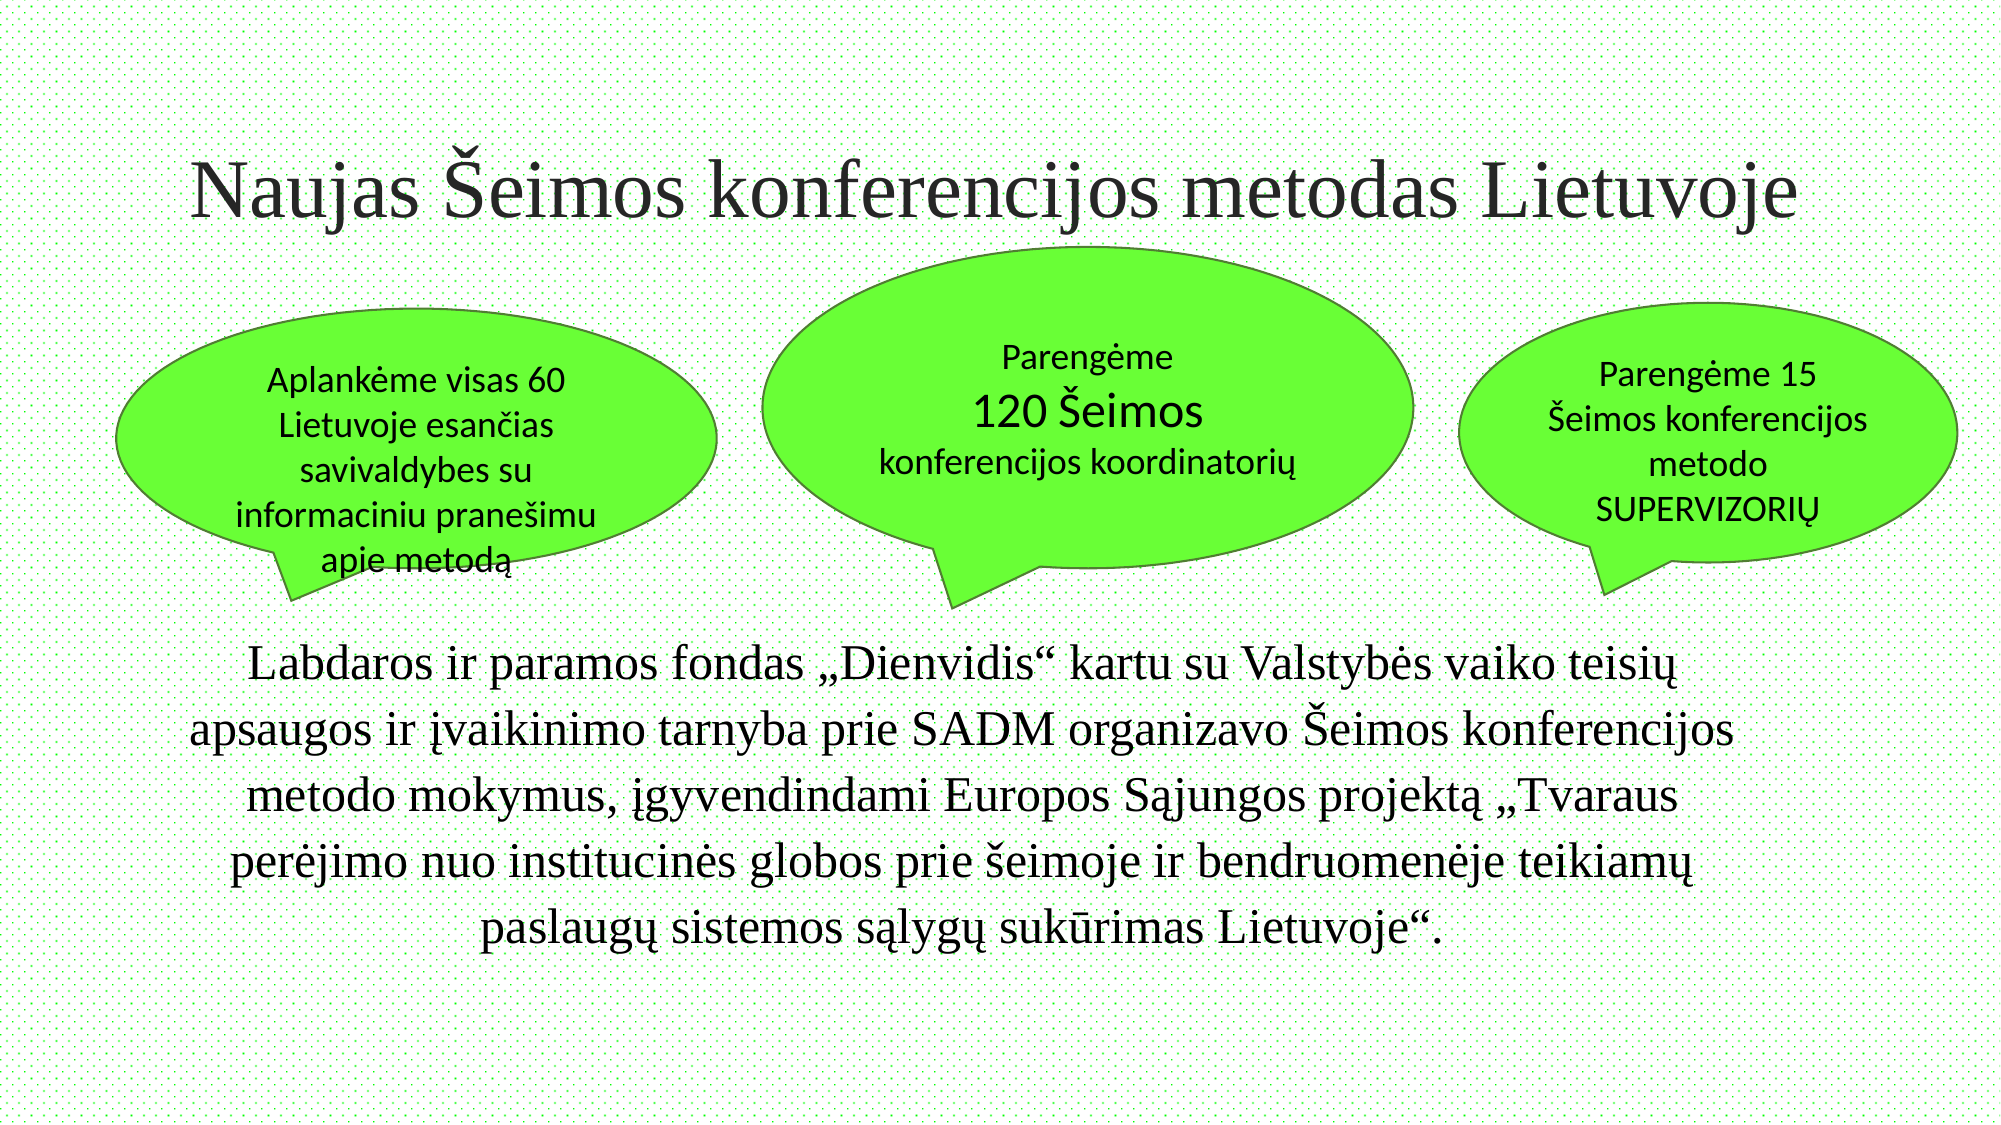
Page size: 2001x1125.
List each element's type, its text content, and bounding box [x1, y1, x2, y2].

title Naujas Šeimos konferencijos metodas Lietuvoje [174, 77, 1825, 303]
text_box Parengėme 120 Šeimos konferencijos koordinatorių [762, 246, 1414, 609]
text_box Aplankėme visas 60 Lietuvoje esančias savivaldybes su informaciniu pranešimu apie metodą [116, 308, 717, 601]
list Labdaros ir paramos fondas „Dienvidis“ kartu su Valstybės vaiko teisių apsaugos ir įvaikinimo tarnyba prie SADM organizavo Šeimos konferencijos metodo mokymus, įgyvendindami Europos Sąjungos projektą „Tvaraus perėjimo nuo institucinės globos prie šeimoje ir bendruomenėje teikiamų paslaugų sistemos sąlygų sukūrimas Lietuvoje“. [174, 537, 1825, 977]
text_box Parengėme 15 Šeimos konferencijos metodo SUPERVIZORIŲ [1459, 302, 1958, 595]
